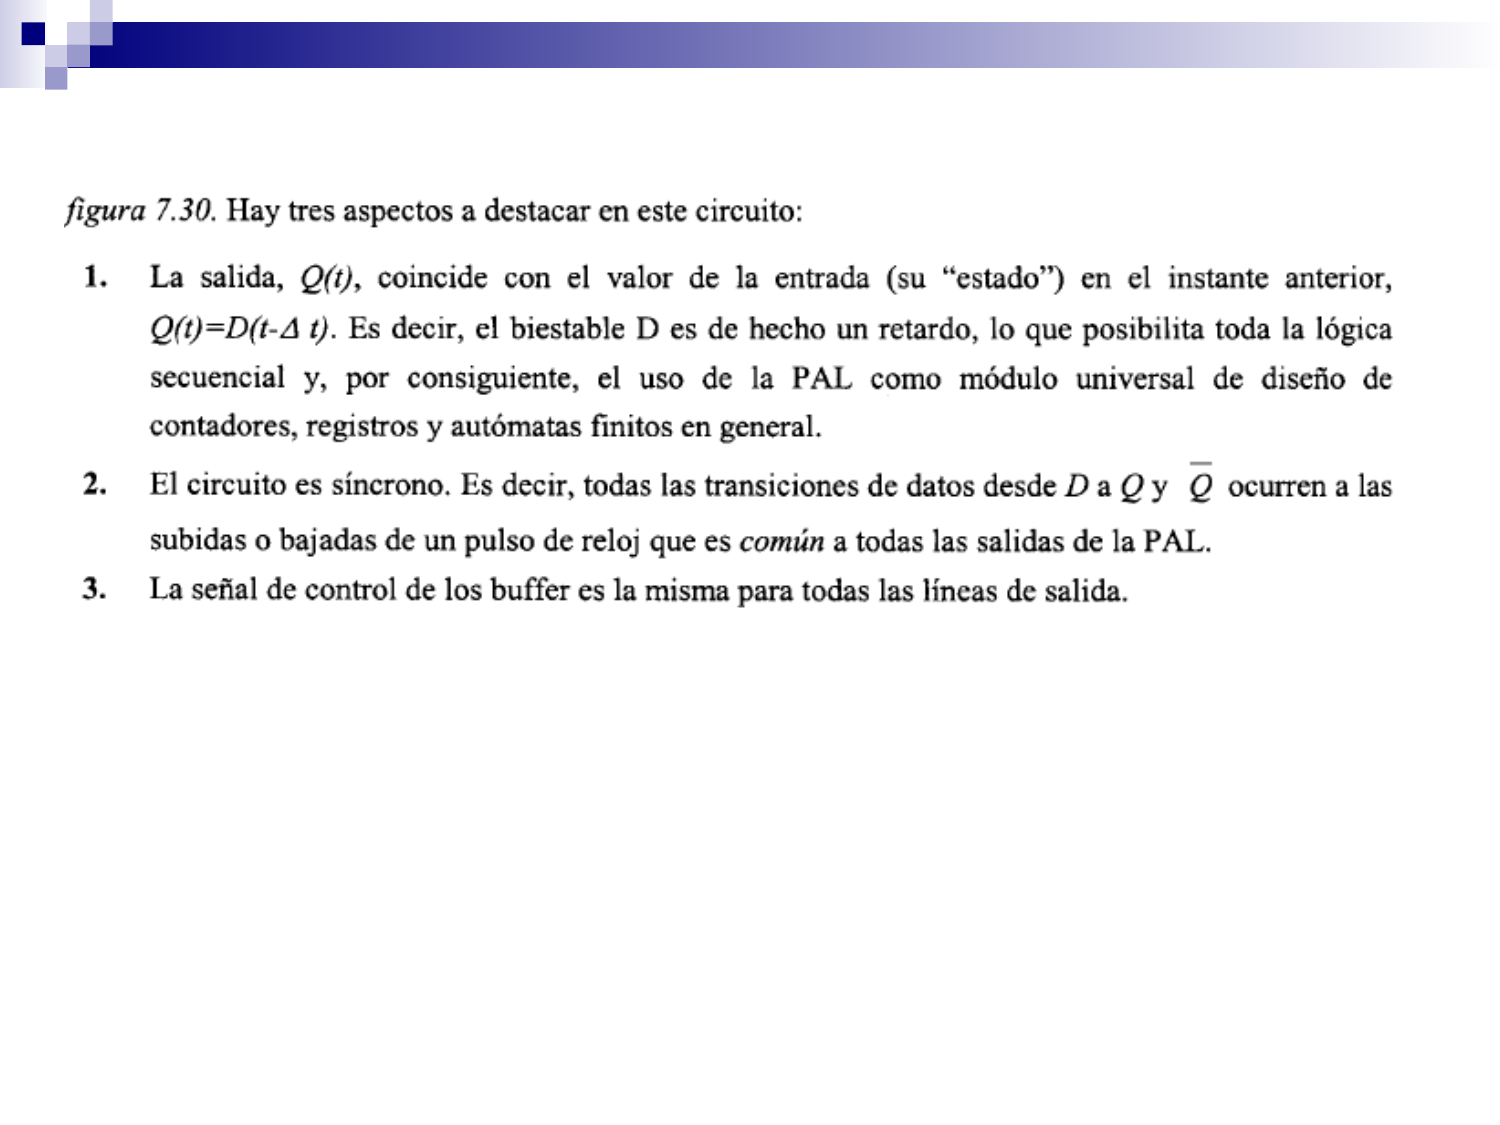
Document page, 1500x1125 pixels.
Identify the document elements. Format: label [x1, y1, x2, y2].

picture [64, 184, 1415, 626]
